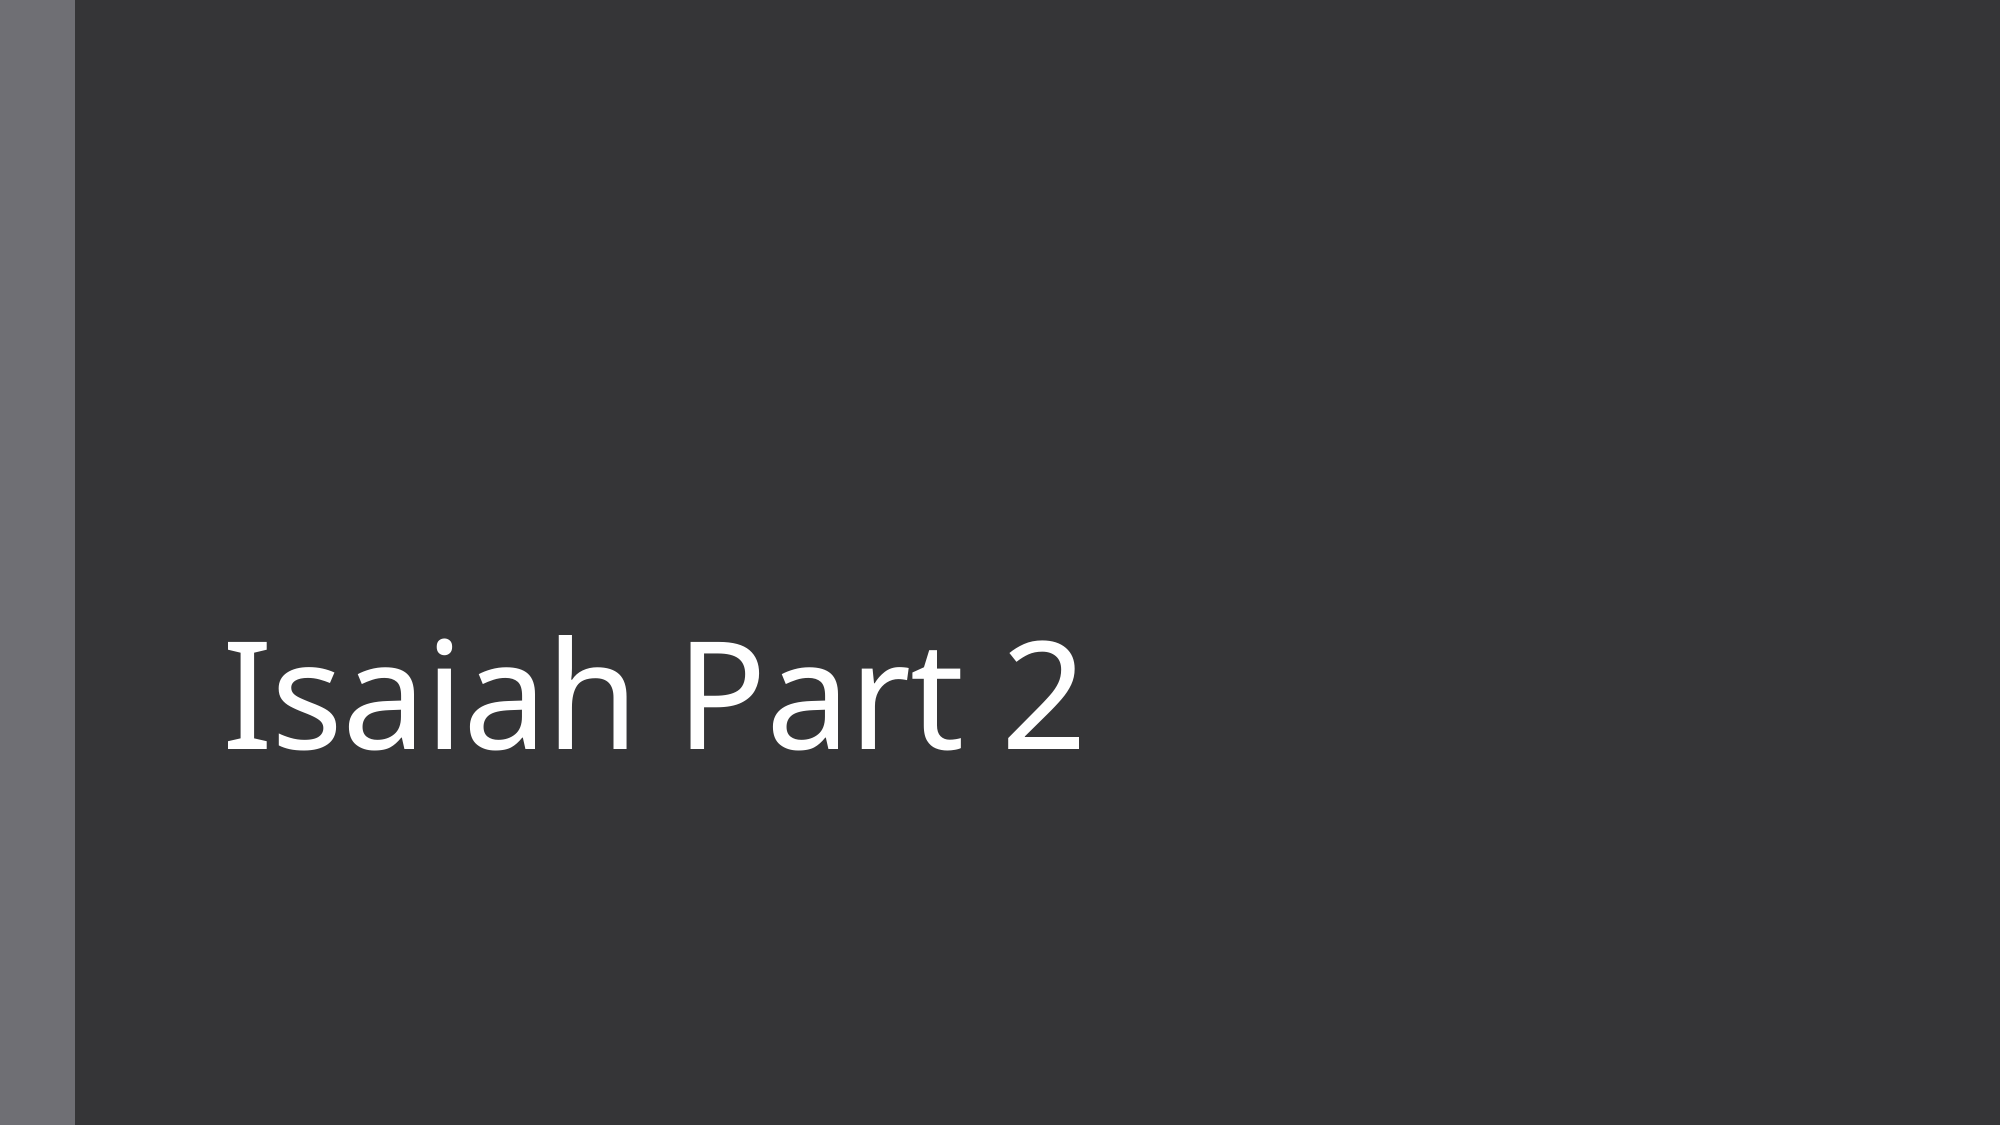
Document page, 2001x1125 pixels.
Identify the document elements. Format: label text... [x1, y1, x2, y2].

title Isaiah Part 2 [206, 124, 1752, 788]
